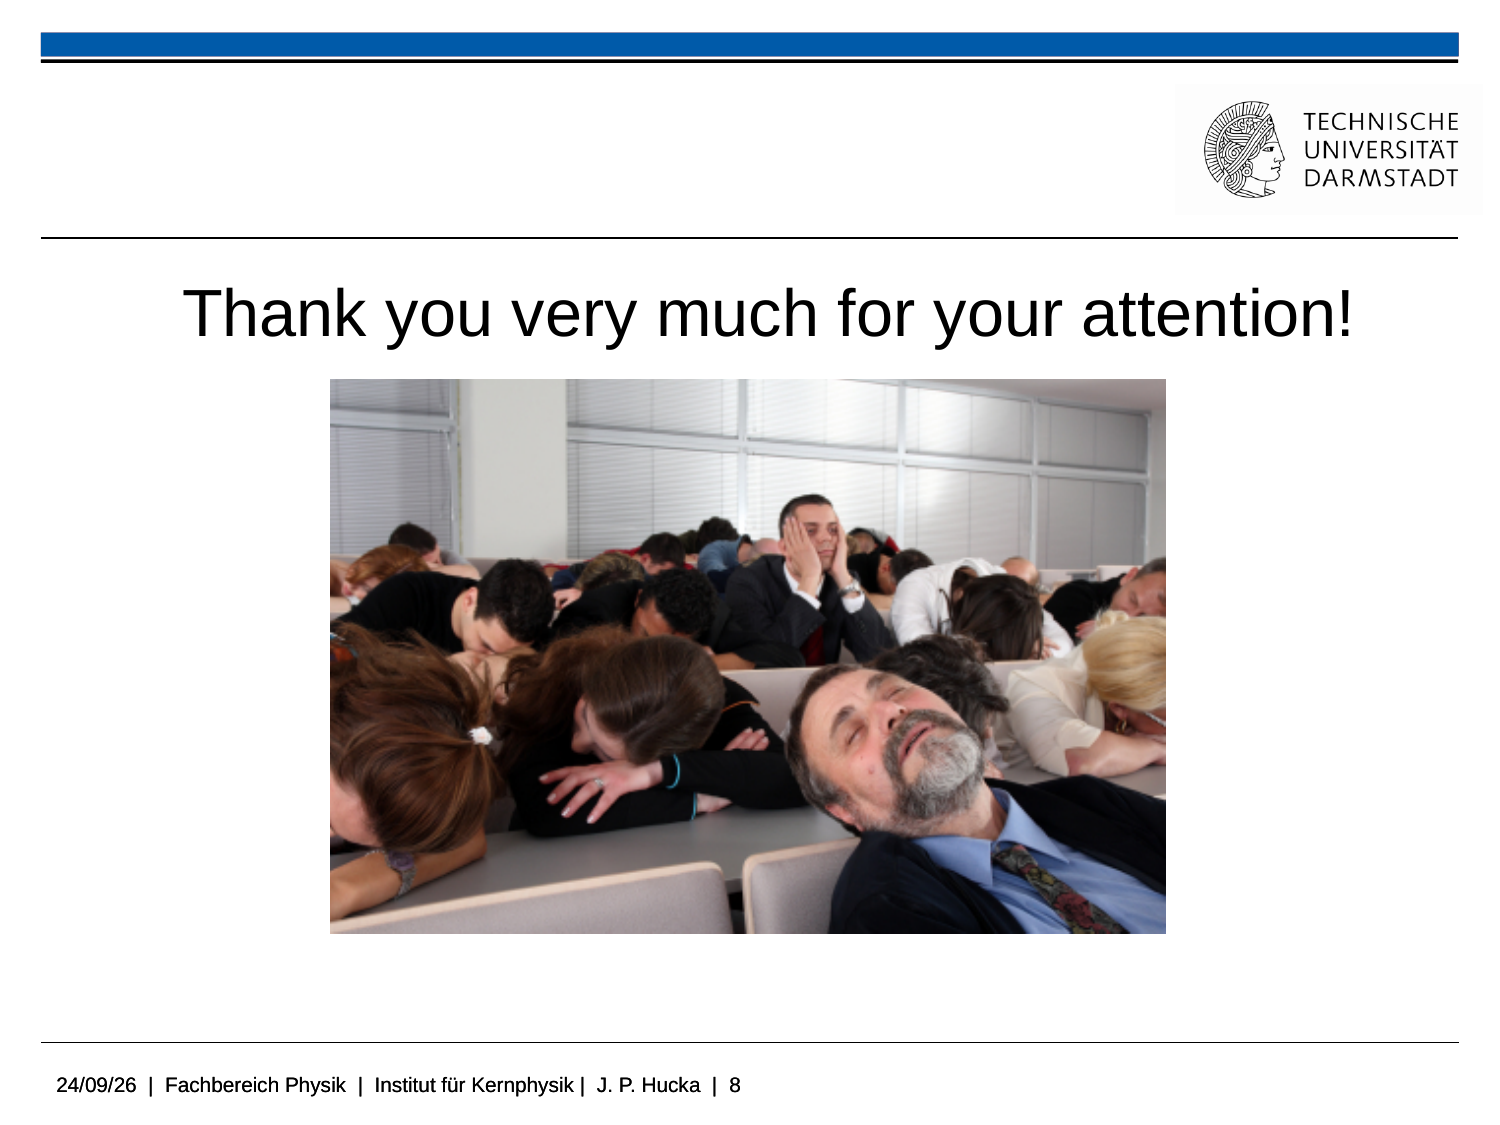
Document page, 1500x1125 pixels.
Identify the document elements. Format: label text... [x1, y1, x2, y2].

subtitle Thank you very much for your attention! [94, 0, 1445, 686]
picture [1445, 84, 1483, 215]
picture [330, 379, 1166, 934]
